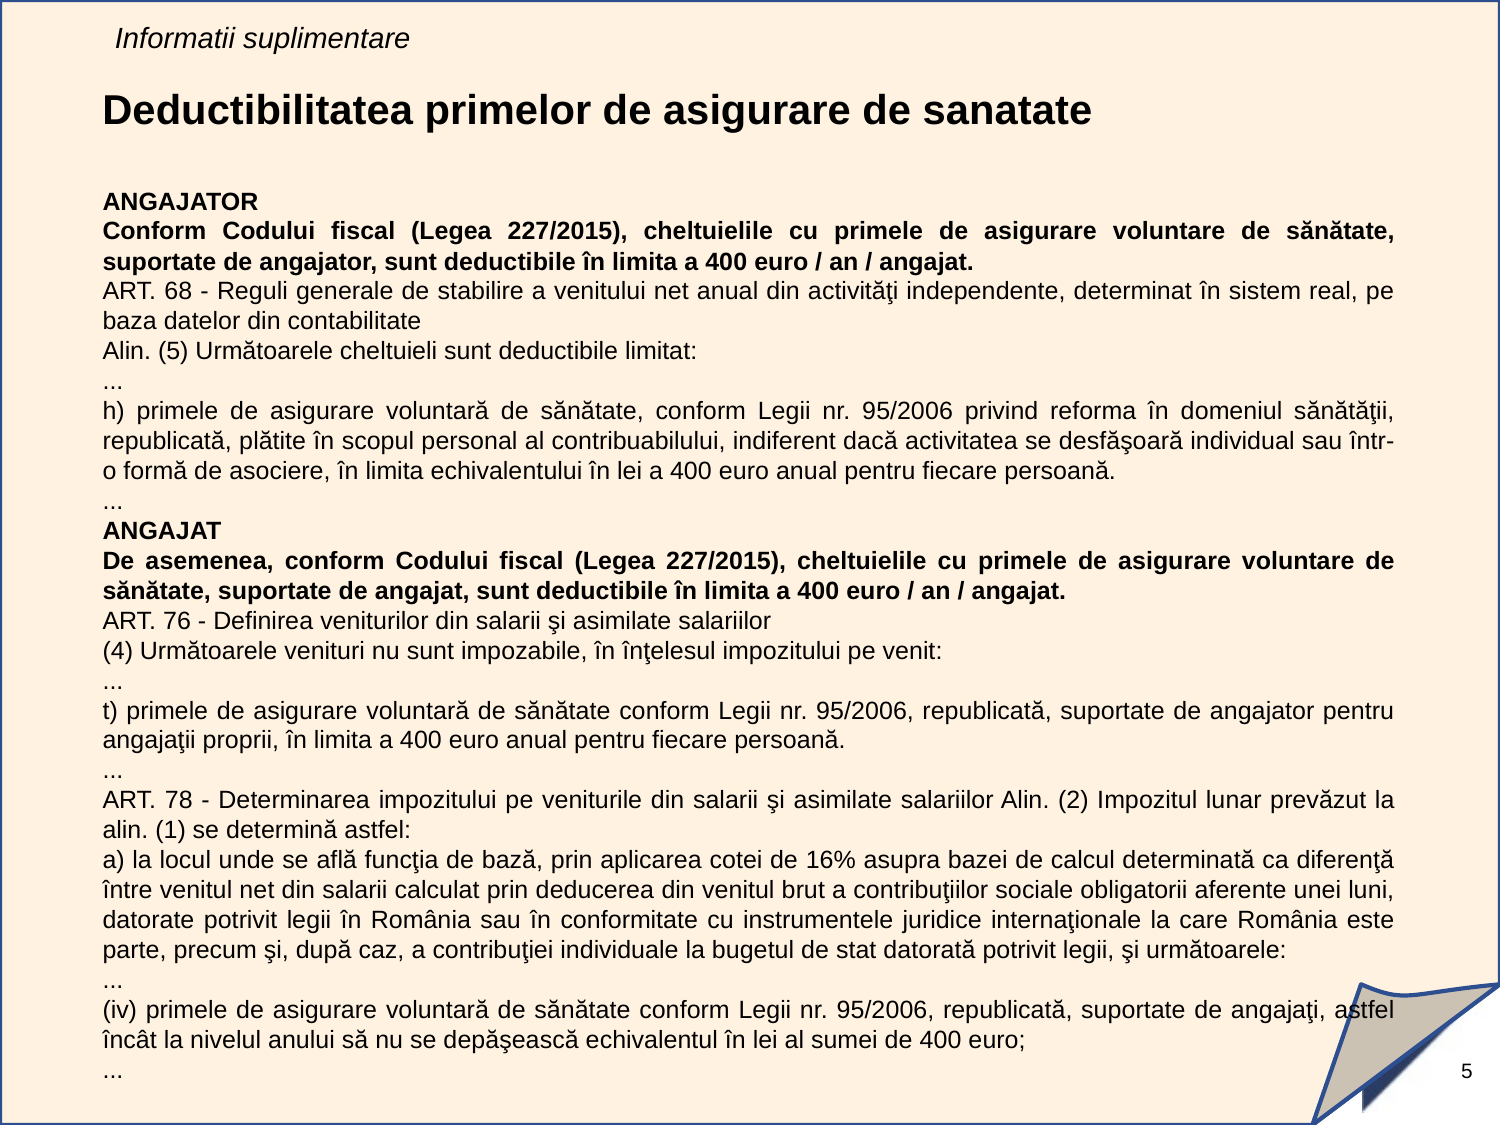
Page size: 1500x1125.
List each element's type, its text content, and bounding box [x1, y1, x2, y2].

picture [1362, 993, 1490, 1113]
text_box Deductibilitatea primelor de asigurare de sanatate [87, 75, 1200, 140]
text_box Informatii suplimentare [99, 12, 738, 63]
text_box [0, 0, 1500, 1125]
text_box ANGAJATOR Conform Codului fiscal (Legea 227/2015), cheltuielile cu primele de asigurare voluntare de sănătate, suportate de angajator, sunt deductibile în limita a 400 euro / an / angajat. ART. 68 - Reguli generale de stabilire a venitului net anual din activităţi independente, determinat în sistem real, pe baza datelor din contabilitate Alin. (5) Următoarele cheltuieli sunt deductibile limitat: ... h) primele de asigurare voluntară de sănătate, conform Legii nr. 95/2006 privind reforma în domeniul sănătăţii, republicată, plătite în scopul personal al contribuabilului, indiferent dacă activitatea se desfăşoară individual sau într-o formă de asociere, în limita echivalentului în lei a 400 euro anual pentru fiecare persoană. ... ANGAJAT De asemenea, conform Codului fiscal (Legea 227/2015), cheltuielile cu primele de asigurare voluntare de sănătate, suportate de angajat, sunt deductibile în limita a 400 euro / an / angajat. ART. 76 - Definirea veniturilor din salarii şi asimilate salariilor (4) Următoarele venituri nu sunt impozabile, în înţelesul impozitului pe venit: ... t) primele de asigurare voluntară de sănătate conform Legii nr. 95/2006, republicată, suportate de angajator pentru angajaţii proprii, în limita a 400 euro anual pentru fiecare persoană. ... ART. 78 - Determinarea impozitului pe veniturile din salarii şi asimilate salariilor Alin. (2) Impozitul lunar prevăzut la alin. (1) se determină astfel: a) la locul unde se află funcţia de bază, prin aplicarea cotei de 16% asupra bazei de calcul determinată ca diferenţă între venitul net din salarii calculat prin deducerea din venitul brut a contribuţiilor sociale obligatorii aferente unei luni, datorate potrivit legii în România sau în conformitate cu instrumentele juridice internaţionale la care România este parte, precum şi, după caz, a contribuţiei individuale la bugetul de stat datorată potrivit legii, şi următoarele: ... (iv) primele de asigurare voluntară de sănătate conform Legii nr. 95/2006, republicată, suportate de angajaţi, astfel încât la nivelul anului să nu se depăşească echivalentul în lei al sumei de 400 euro; ... [87, 177, 1413, 1091]
